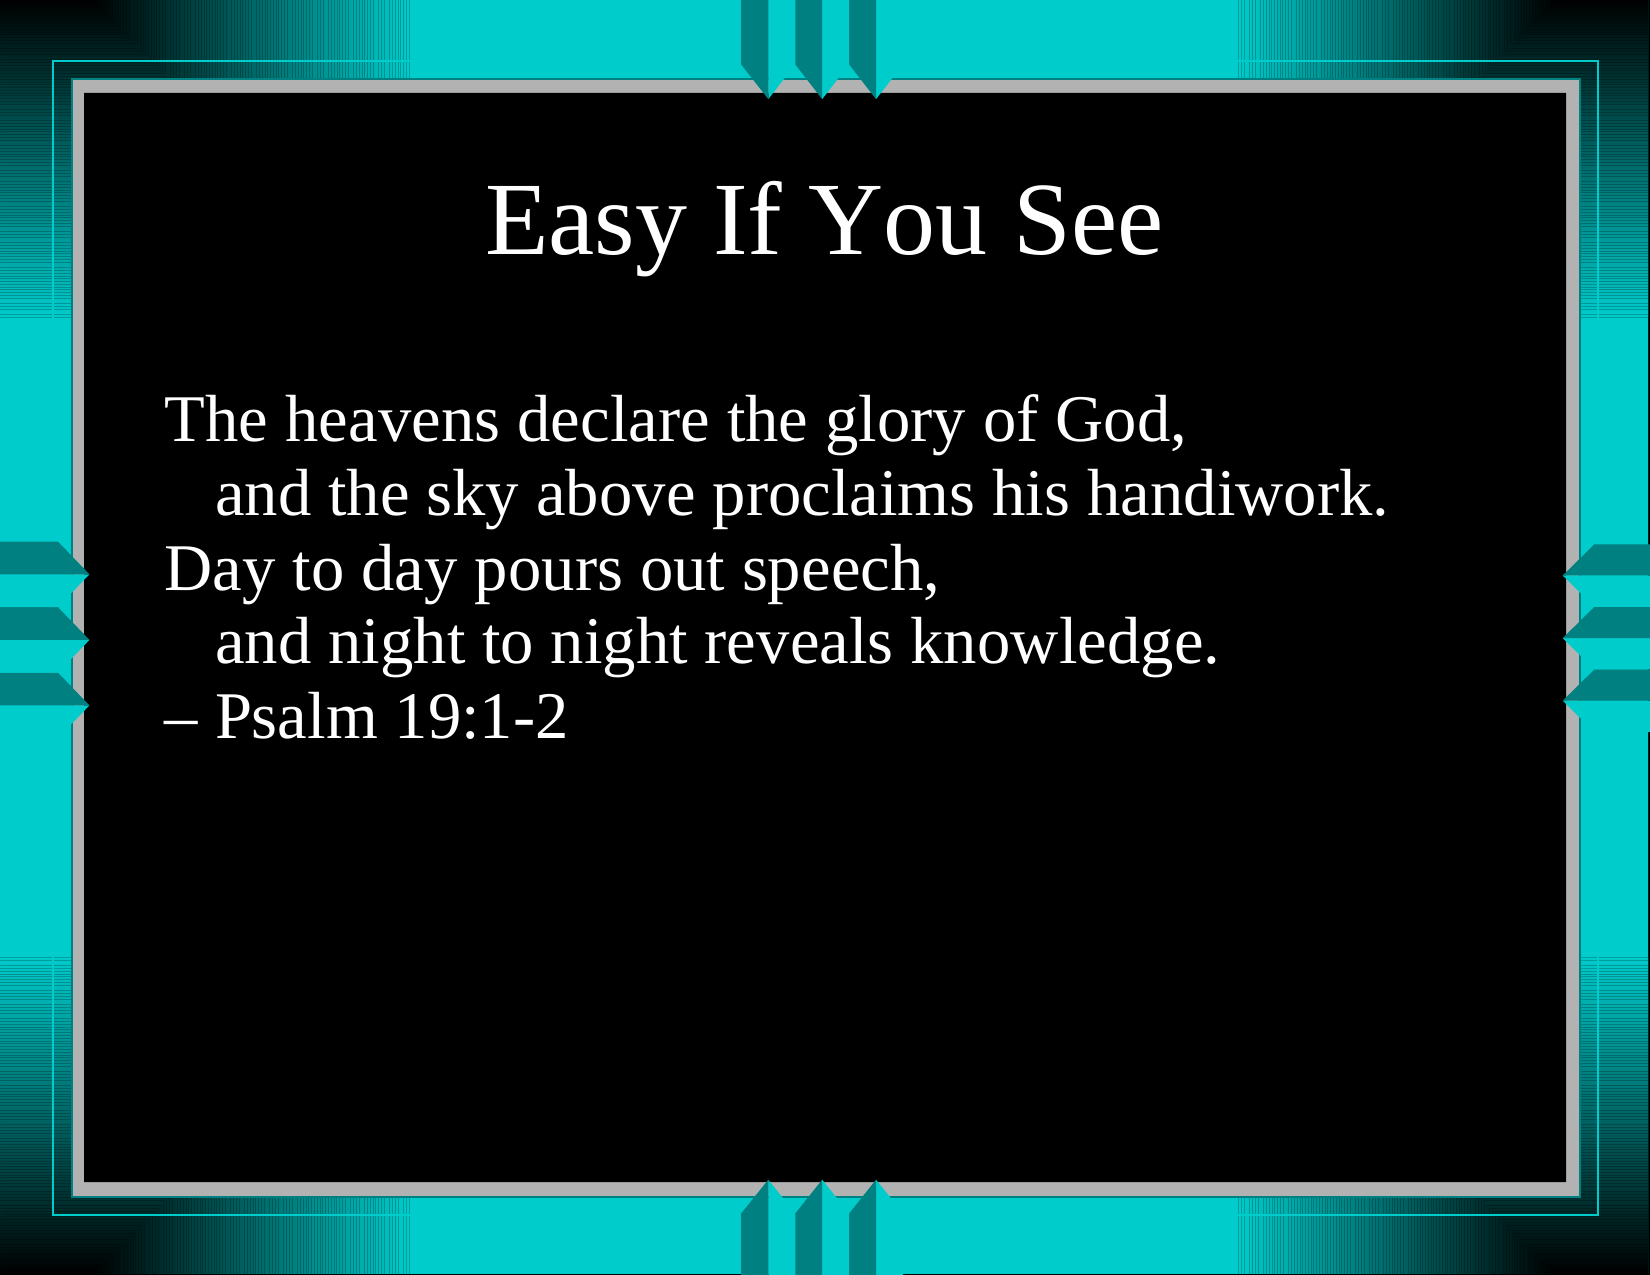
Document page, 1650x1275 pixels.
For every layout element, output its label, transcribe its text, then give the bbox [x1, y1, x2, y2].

text_box The heavens declare the glory of God, and the sky above proclaims his handiwork. Day to day pours out speech, and night to night reveals knowledge. – Psalm 19:1-2 [149, 374, 1463, 903]
title Easy If You See [123, 113, 1527, 326]
